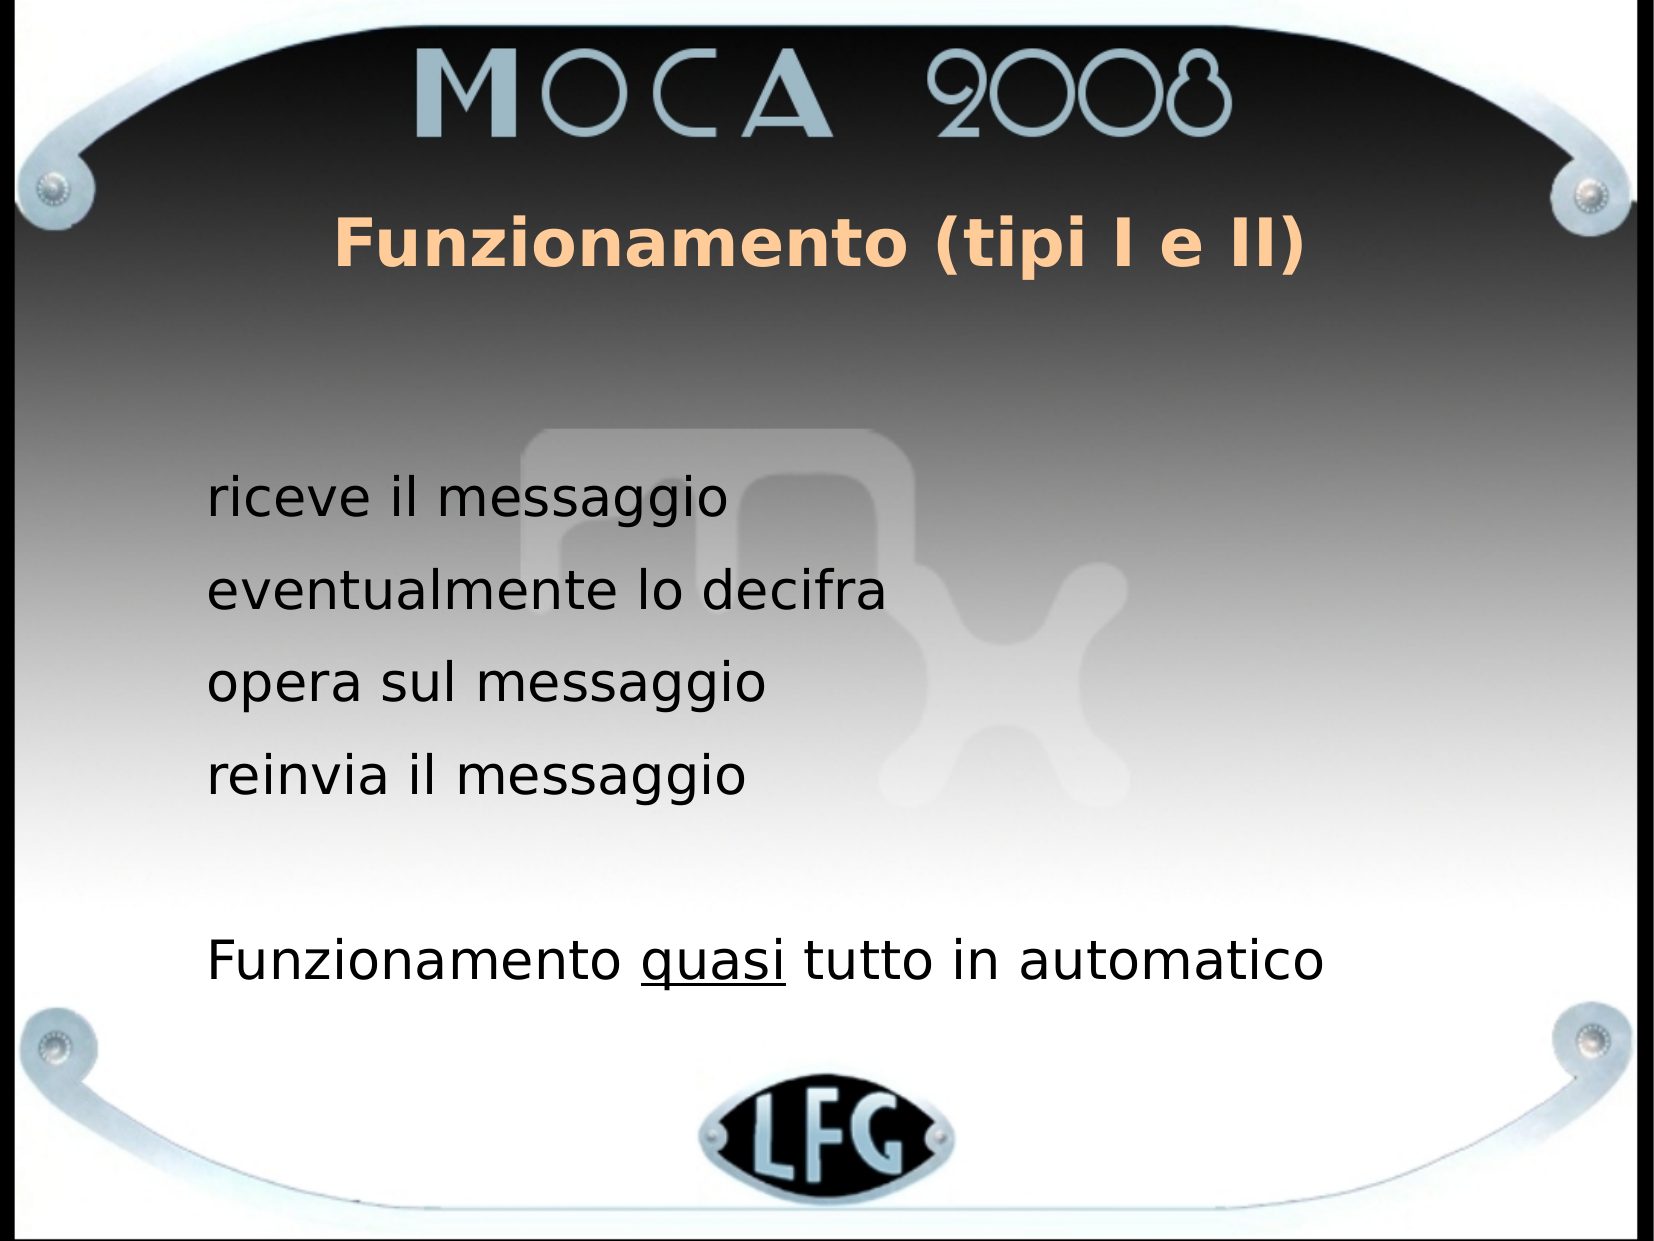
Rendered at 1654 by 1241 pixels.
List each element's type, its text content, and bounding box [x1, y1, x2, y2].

title Funzionamento (tipi I e II) [76, 147, 1565, 340]
list riceve il messaggio eventualmente lo decifra opera sul messaggio reinvia il messaggio Funzionamento quasi tutto in automatico [188, 466, 1459, 1182]
picture [0, 0, 1654, 1241]
